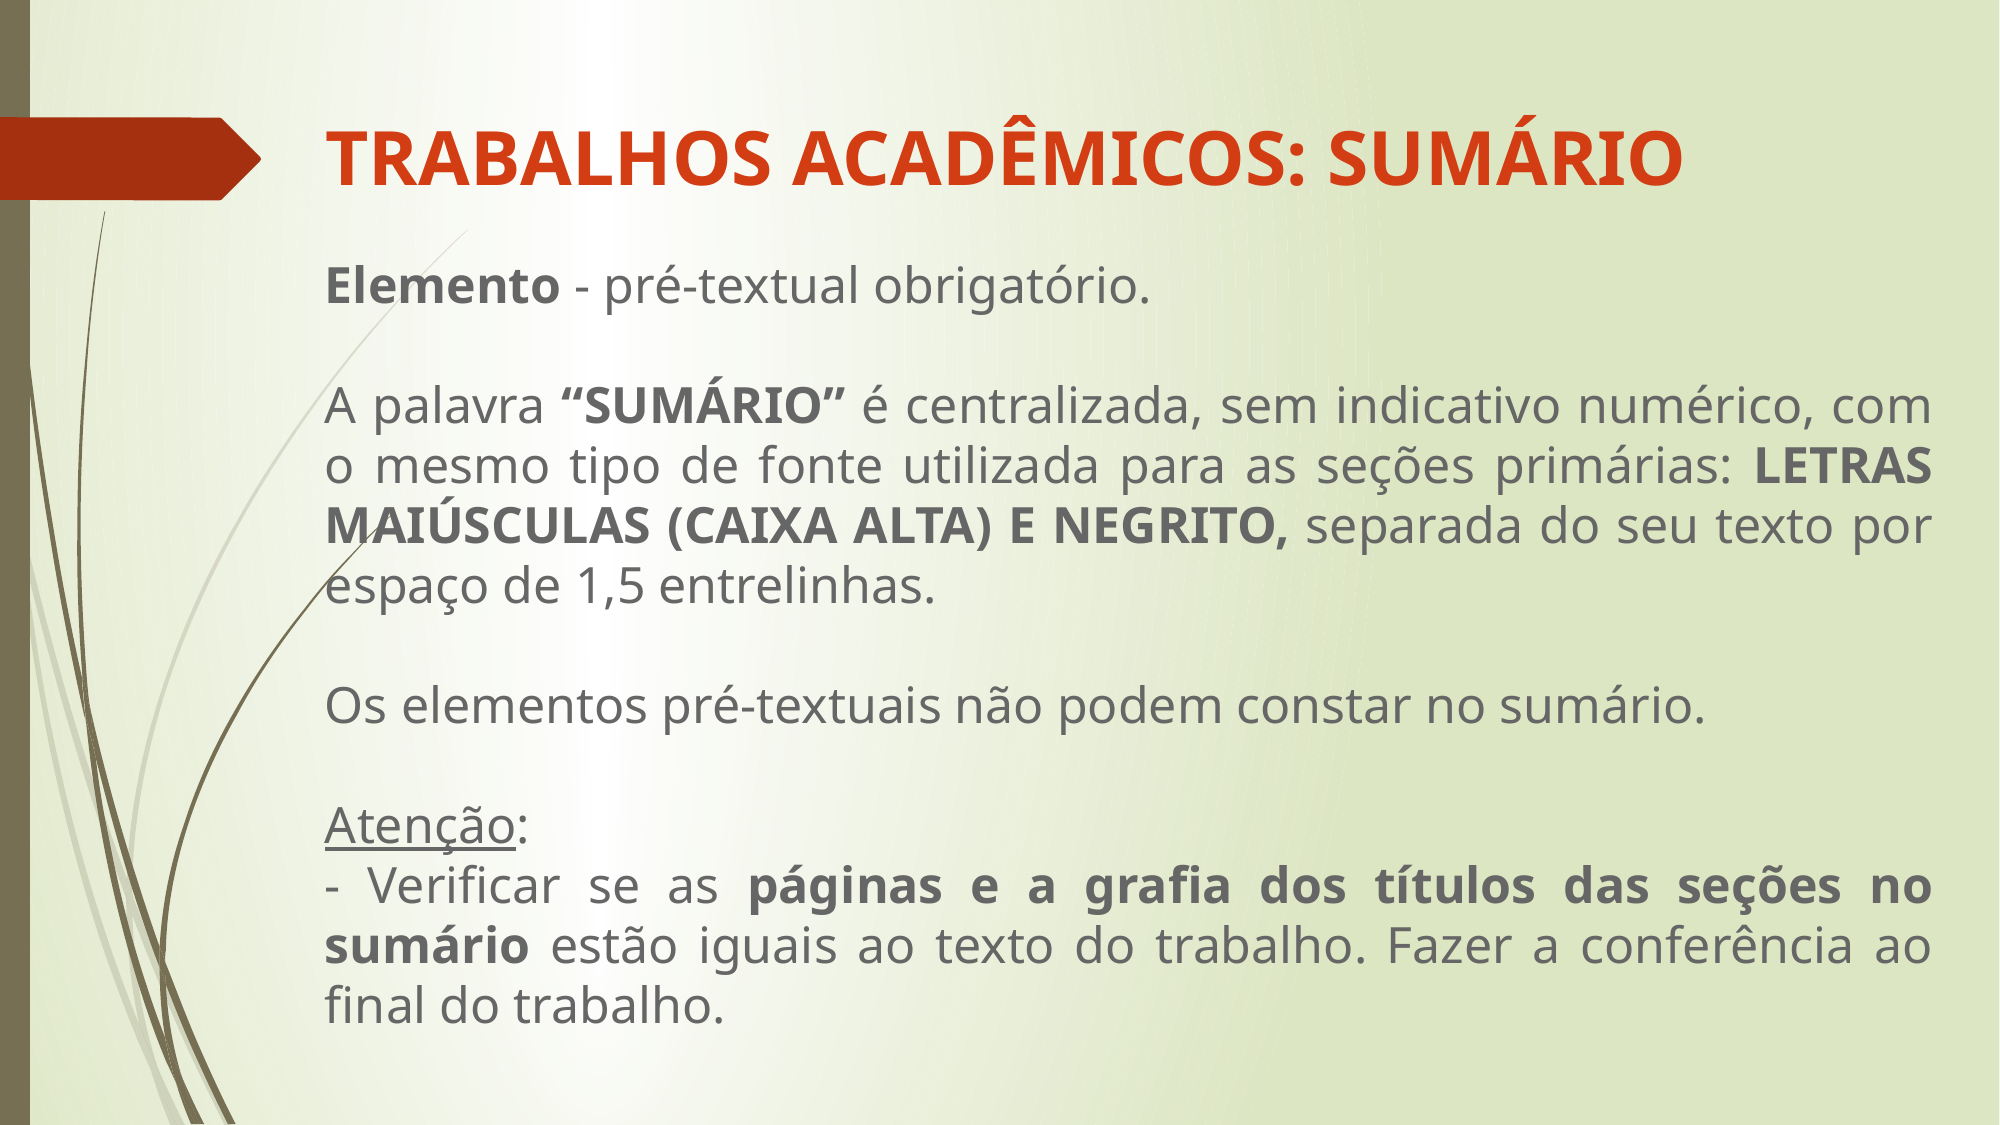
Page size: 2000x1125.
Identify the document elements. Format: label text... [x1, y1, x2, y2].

title TRABALHOS ACADÊMICOS: SUMÁRIO [310, 102, 1887, 227]
list Elemento - pré-textual obrigatório. A palavra “SUMÁRIO” é centralizada, sem indicativo numérico, com o mesmo tipo de fonte utilizada para as seções primárias: LETRAS MAIÚSCULAS (CAIXA ALTA) E NEGRITO, separada do seu texto por espaço de 1,5 entrelinhas. Os elementos pré-textuais não podem constar no sumário. Atenção: - Verificar se as páginas e a grafia dos títulos das seções no sumário estão iguais ao texto do trabalho. Fazer a conferência ao final do trabalho. [310, 246, 1949, 1095]
